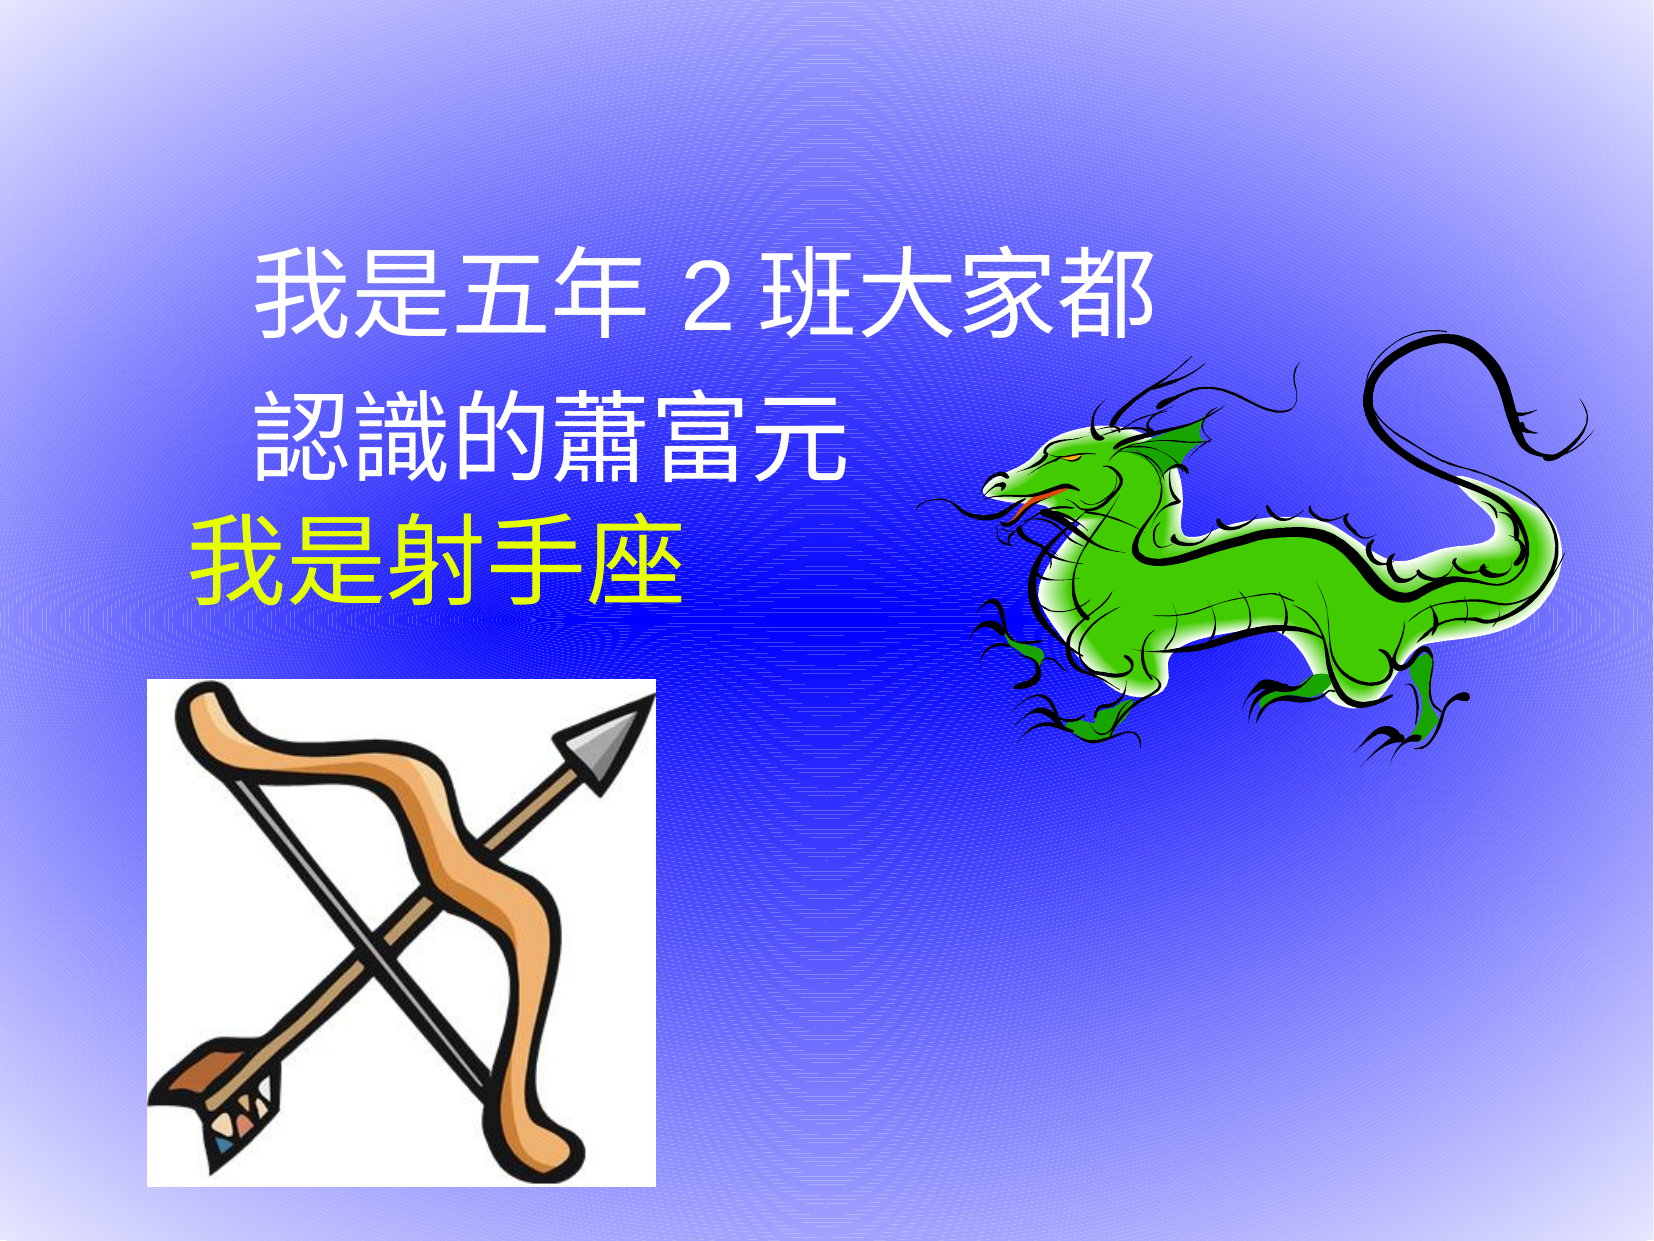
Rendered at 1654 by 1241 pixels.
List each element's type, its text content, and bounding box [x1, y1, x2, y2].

text_box 我是射手座 [172, 473, 702, 729]
text_box 我是五年2班大家都認識的蕭富元 [236, 206, 1270, 462]
picture [147, 679, 656, 1187]
picture [915, 324, 1595, 768]
